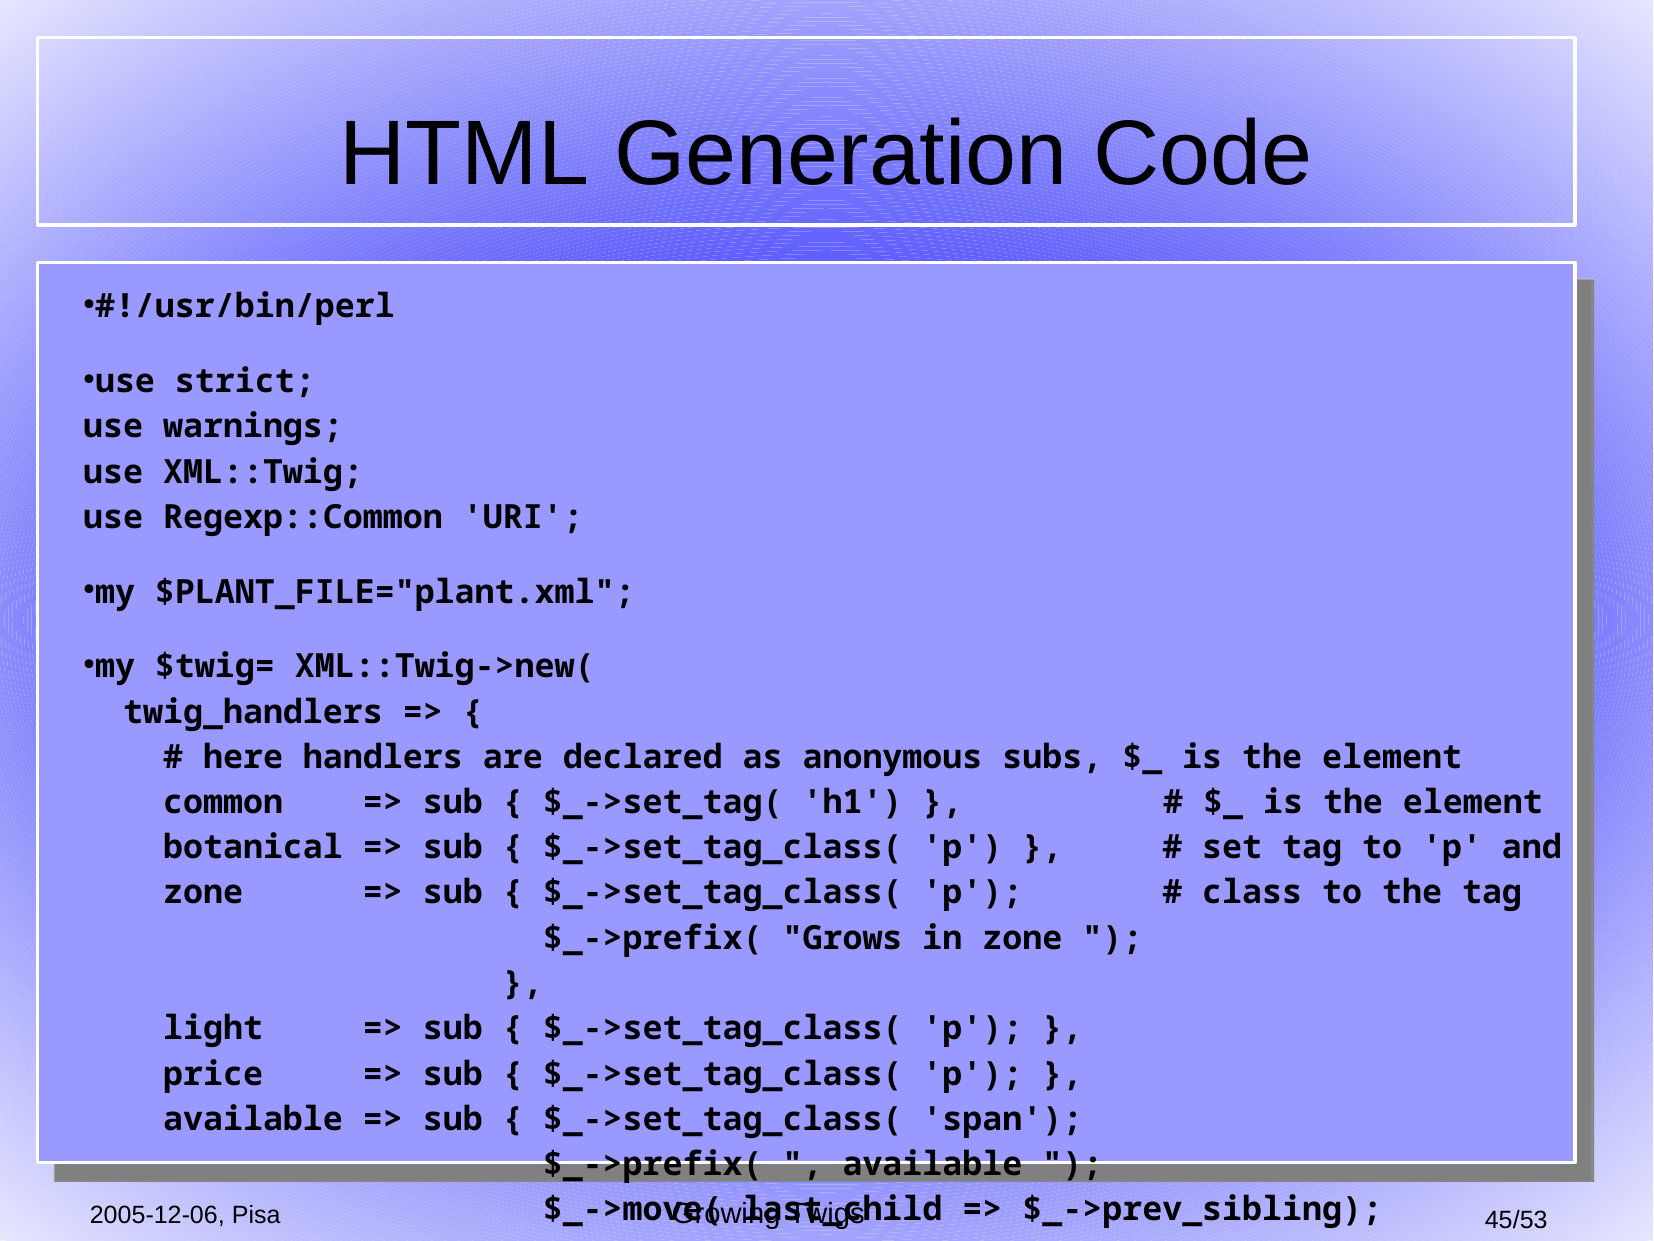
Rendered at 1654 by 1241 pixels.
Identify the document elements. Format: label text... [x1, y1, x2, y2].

title HTML Generation Code [82, 49, 1571, 257]
list #!/usr/bin/perl use strict; use warnings; use XML::Twig; use Regexp::Common 'URI'; my $PLANT_FILE="plant.xml"; my $twig= XML::Twig->new( twig_handlers => { # here handlers are declared as anonymous subs, $_ is the element common => sub { $_->set_tag( 'h1') }, # $_ is the element botanical => sub { $_->set_tag_class( 'p') }, # set tag to 'p' and zone => sub { $_->set_tag_class( 'p'); # class to the tag $_->prefix( "Grows in zone "); }, light => sub { $_->set_tag_class( 'p'); }, price => sub { $_->set_tag_class( 'p'); }, available => sub { $_->set_tag_class( 'span'); $_->prefix( ", available "); $_->move( last_child => $_->prev_sibling); }, [83, 282, 1613, 1241]
